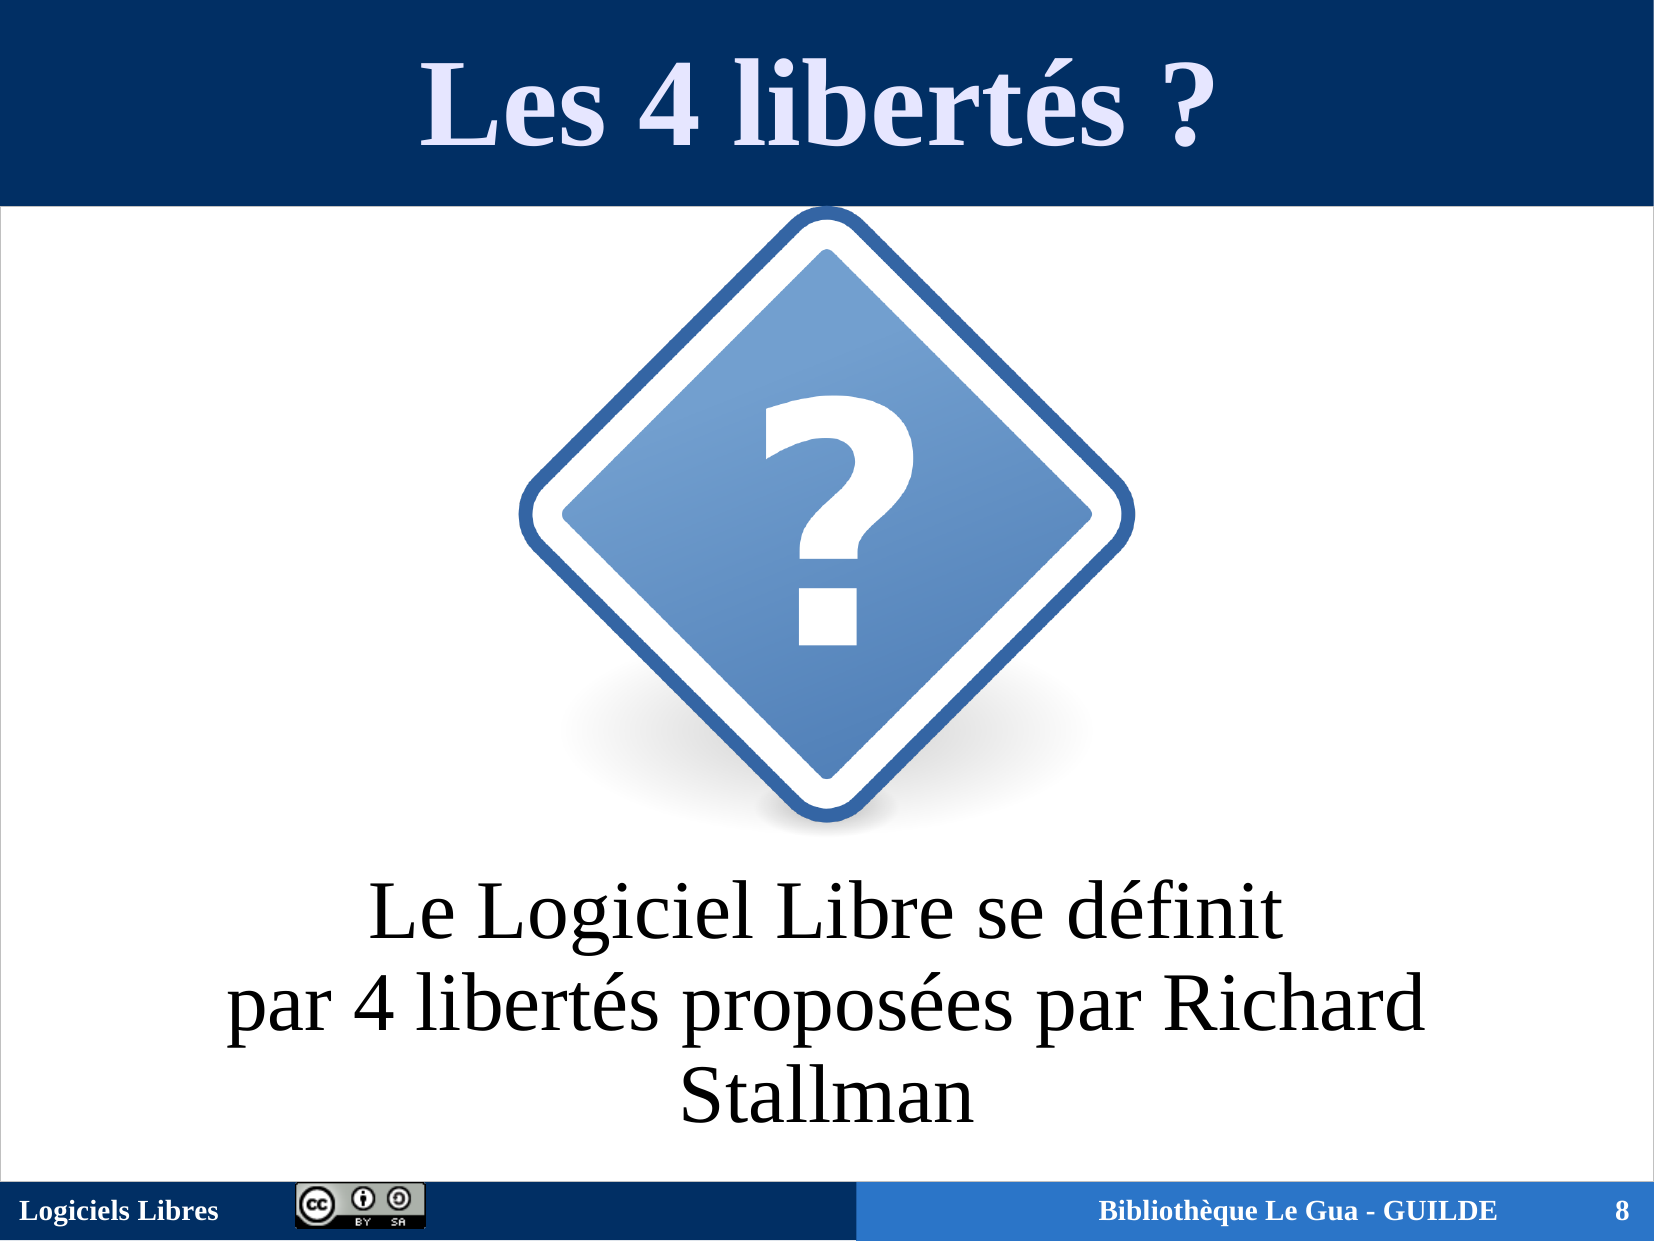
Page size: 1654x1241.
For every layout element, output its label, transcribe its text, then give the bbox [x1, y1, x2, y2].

title Les 4 libertés ? [76, 0, 1565, 208]
picture [295, 1182, 426, 1229]
text_box Le Logiciel Libre se définit par 4 libertés proposées par Richard Stallman [200, 864, 1453, 1141]
picture [474, 176, 1179, 864]
